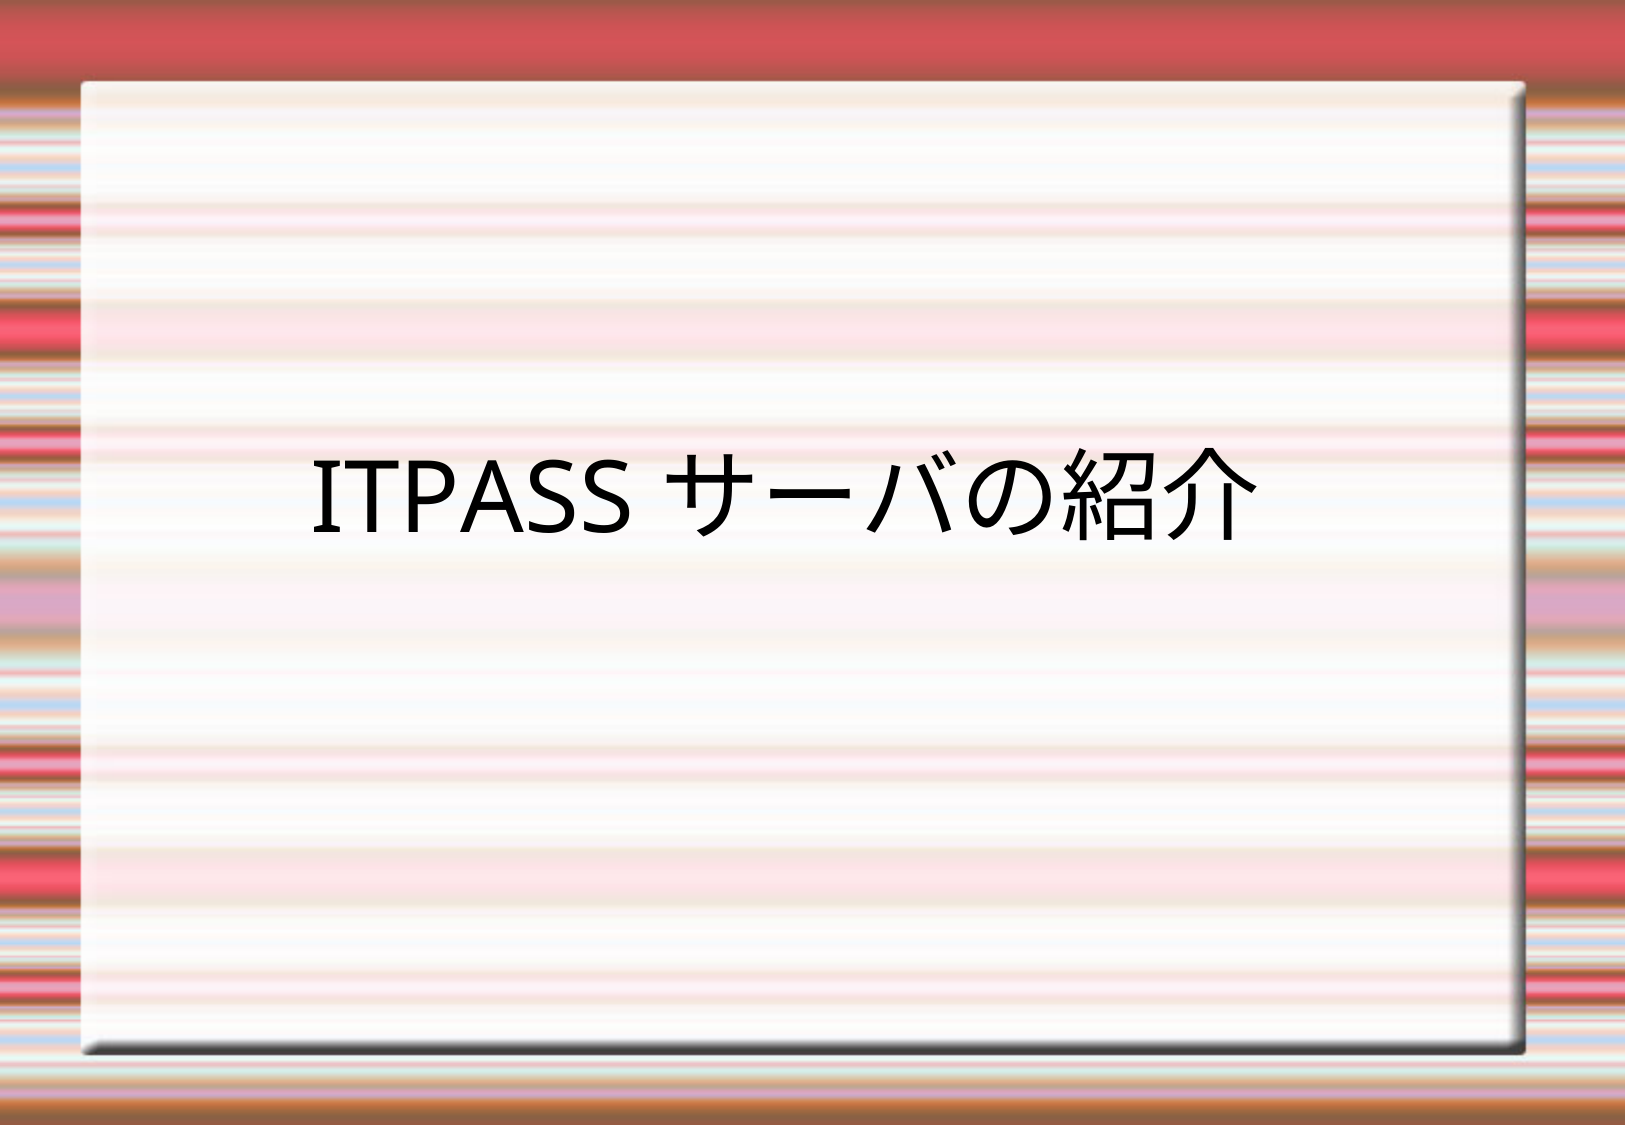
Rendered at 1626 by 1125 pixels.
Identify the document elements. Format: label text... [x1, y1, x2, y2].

picture [0, 0, 1625, 1125]
title ITPASS サーバの紹介 [210, 398, 1362, 587]
